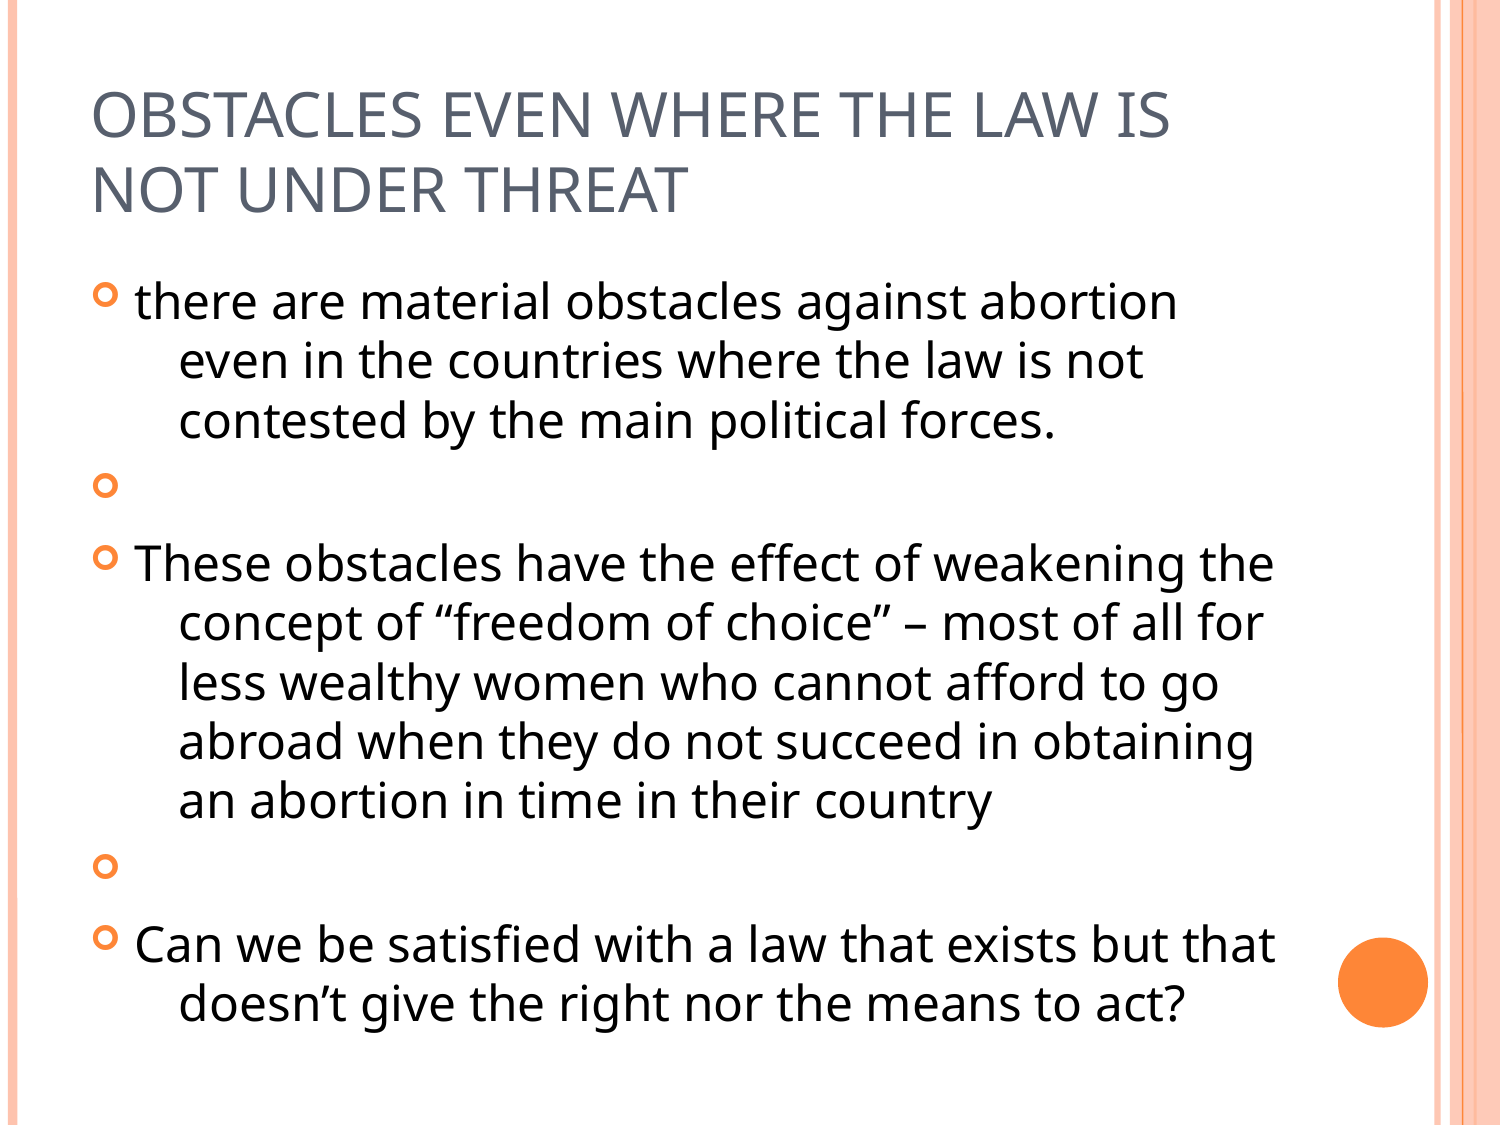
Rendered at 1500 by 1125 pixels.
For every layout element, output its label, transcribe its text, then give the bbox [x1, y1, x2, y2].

title Obstacles even where the law is not under threat [75, 45, 1300, 233]
list there are material obstacles against abortion even in the countries where the law is not contested by the main political forces. These obstacles have the effect of weakening the concept of “freedom of choice” – most of all for less wealthy women who cannot afford to go abroad when they do not succeed in obtaining an abortion in time in their country Can we be satisfied with a law that exists but that doesn’t give the right nor the means to act? [75, 262, 1300, 1062]
